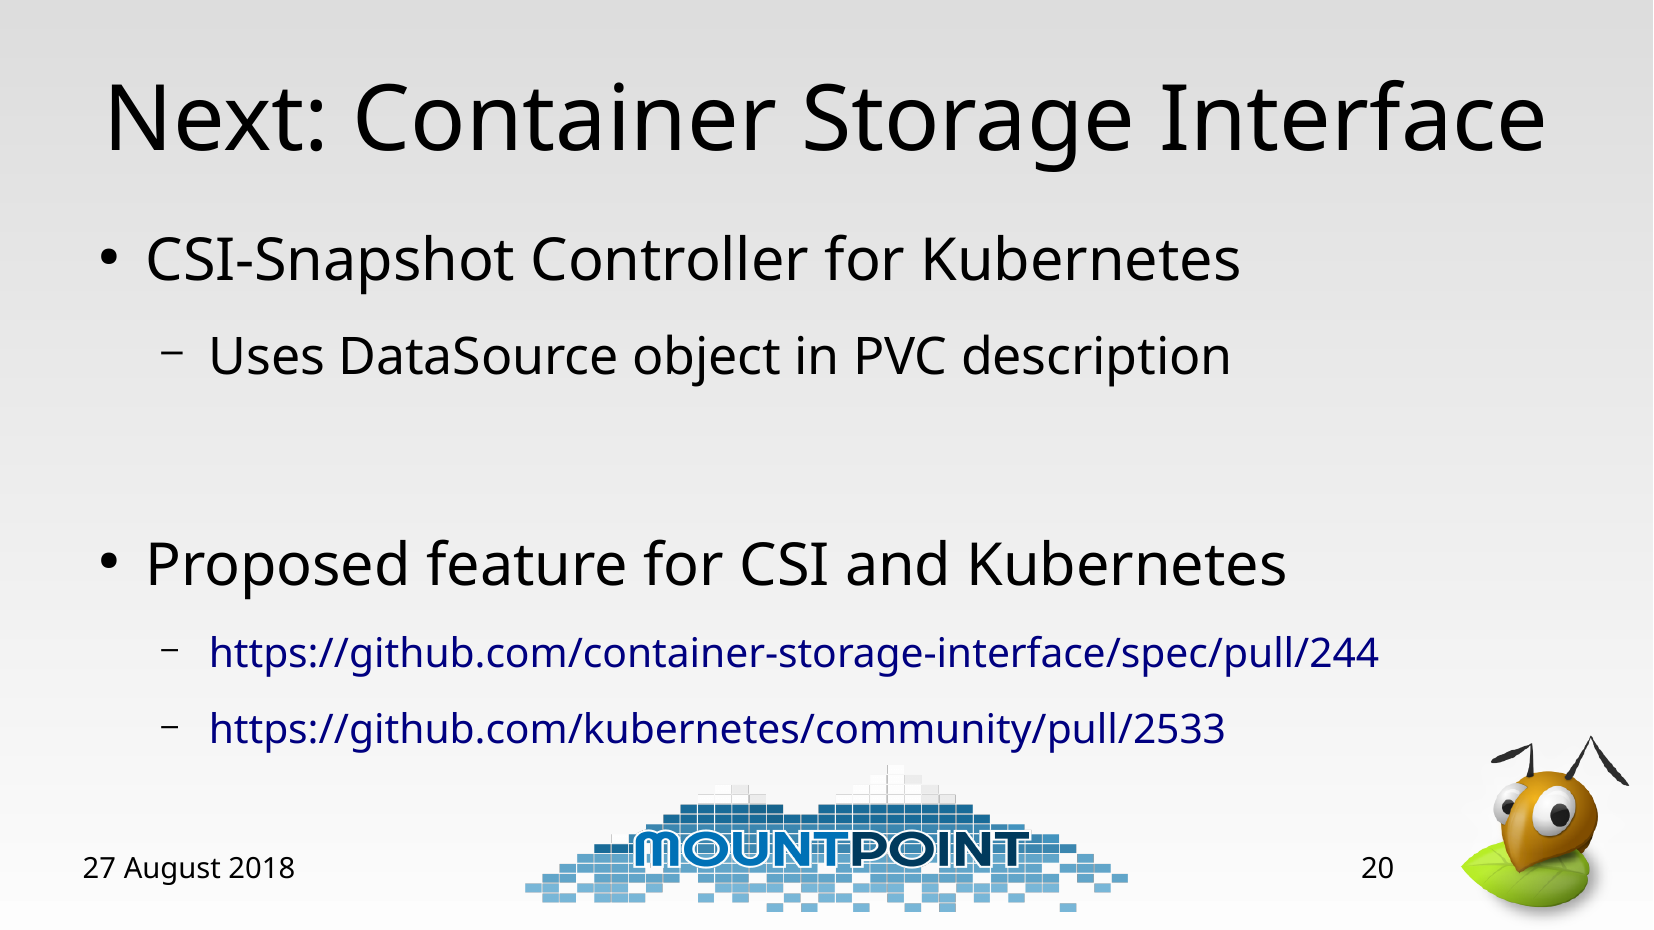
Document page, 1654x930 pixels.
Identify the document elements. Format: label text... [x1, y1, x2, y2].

picture [525, 765, 1128, 912]
picture [1432, 727, 1653, 930]
list CSI-Snapshot Controller for Kubernetes Uses DataSource object in PVC description Proposed feature for CSI and Kubernetes https://github.com/container-storage-interface/spec/pull/244 https://github.com/kubernetes/community/pull/2533 [82, 217, 1571, 757]
title Next: Container Storage Interface [82, 12, 1571, 217]
